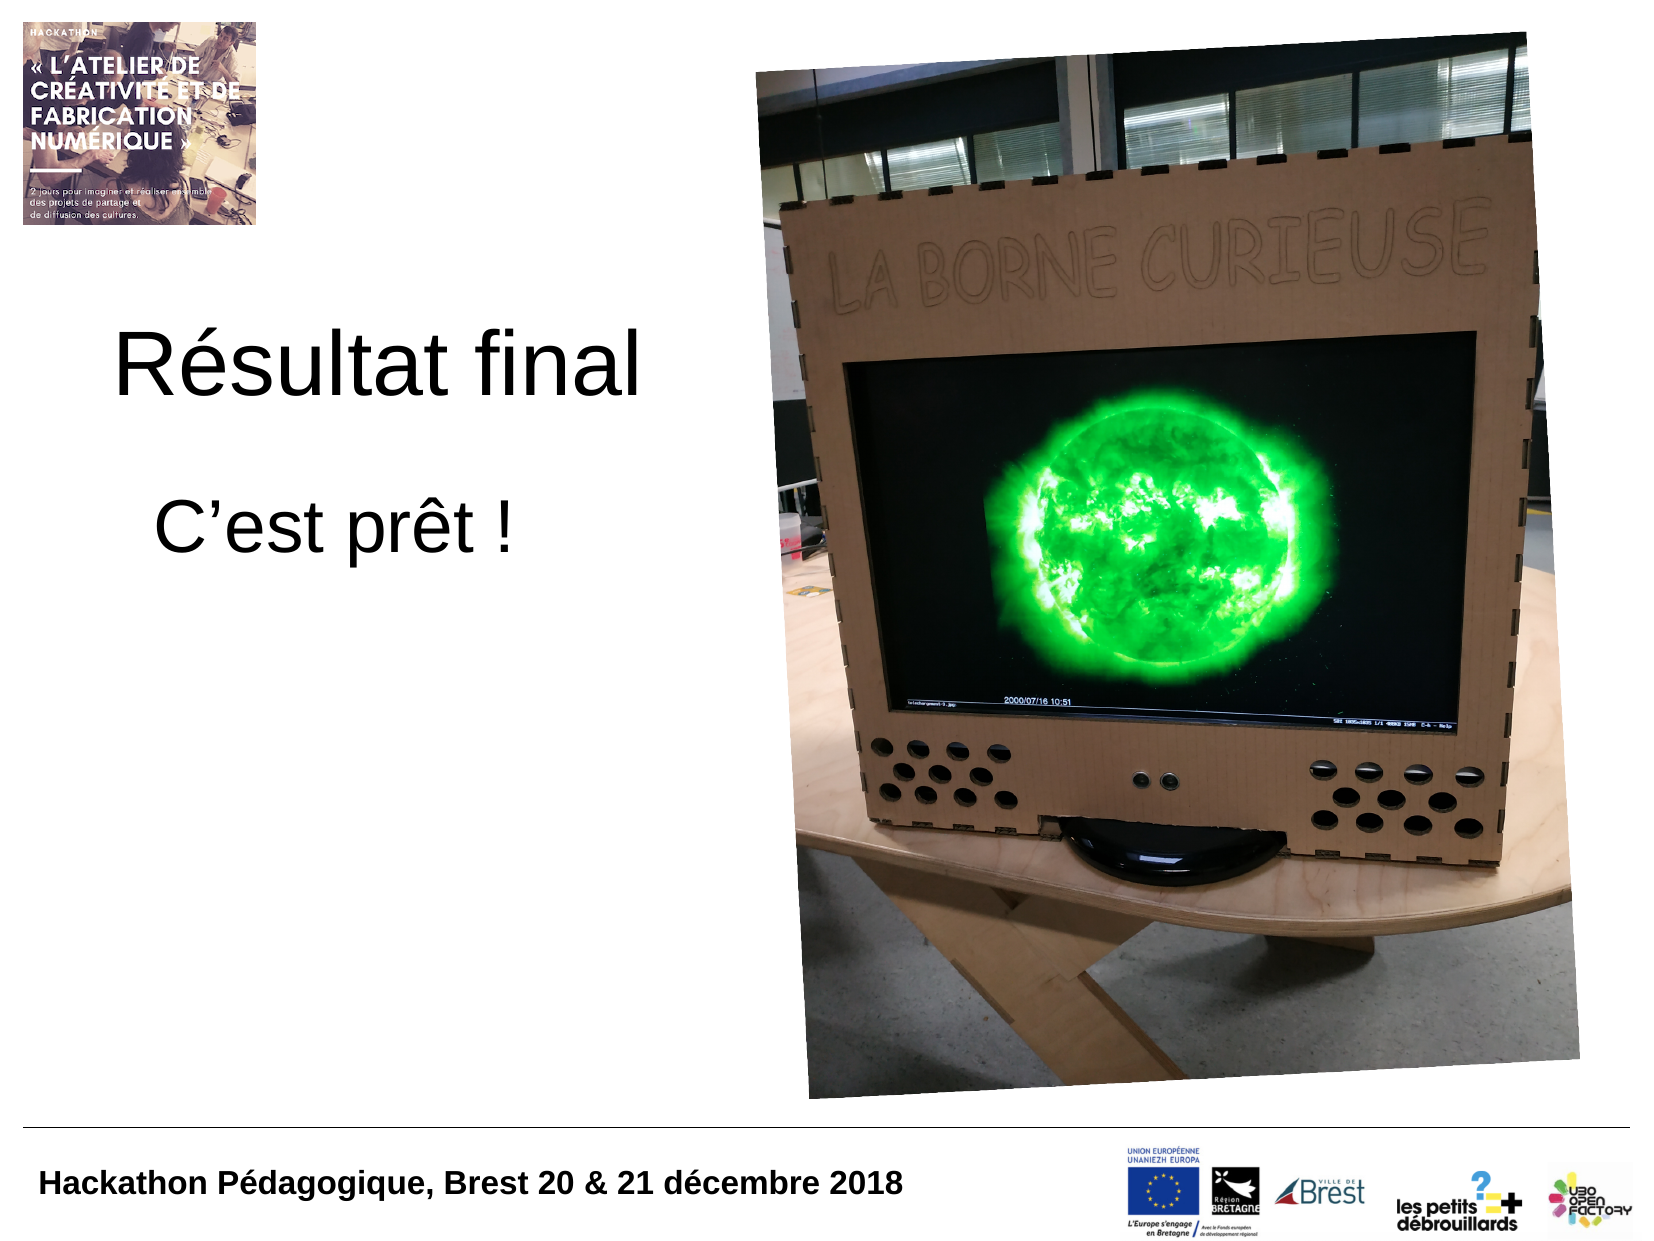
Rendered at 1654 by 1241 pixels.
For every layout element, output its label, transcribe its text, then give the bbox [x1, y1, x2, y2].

list C’est prêt ! [82, 484, 662, 796]
picture [755, 31, 1580, 1099]
picture [1120, 1137, 1642, 1241]
text_box Hackathon Pédagogique, Brest 20 & 21 décembre 2018 [23, 1157, 945, 1210]
title Résultat final [35, 259, 721, 467]
picture [23, 22, 256, 225]
